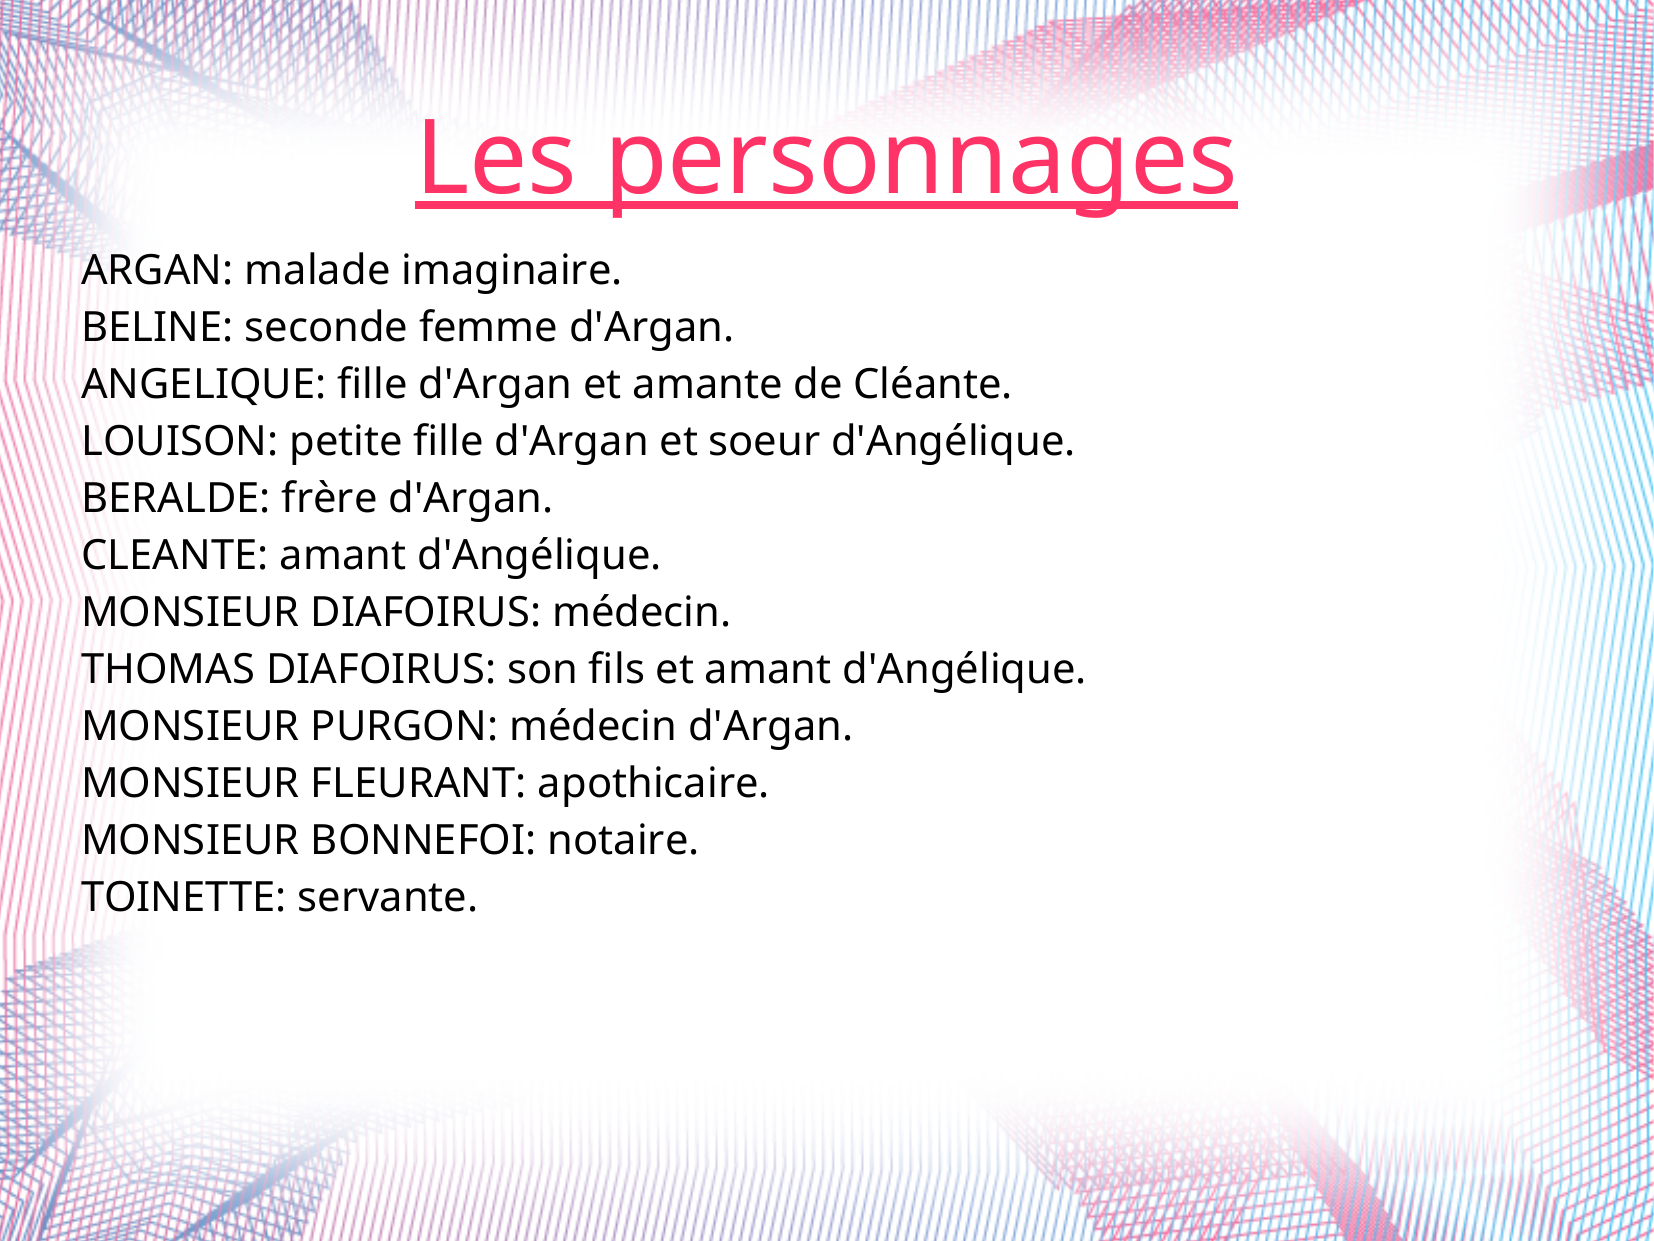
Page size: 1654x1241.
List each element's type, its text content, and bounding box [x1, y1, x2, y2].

picture [0, 0, 1654, 1241]
title Les personnages [82, 49, 1571, 257]
list ARGAN: malade imaginaire. BELINE: seconde femme d'Argan. ANGELIQUE: fille d'Argan et amante de Cléante. LOUISON: petite fille d'Argan et soeur d'Angélique. BERALDE: frère d'Argan. CLEANTE: amant d'Angélique. MONSIEUR DIAFOIRUS: médecin. THOMAS DIAFOIRUS: son fils et amant d'Angélique. MONSIEUR PURGON: médecin d'Argan. MONSIEUR FLEURANT: apothicaire. MONSIEUR BONNEFOI: notaire. TOINETTE: servante. [81, 154, 1570, 1180]
